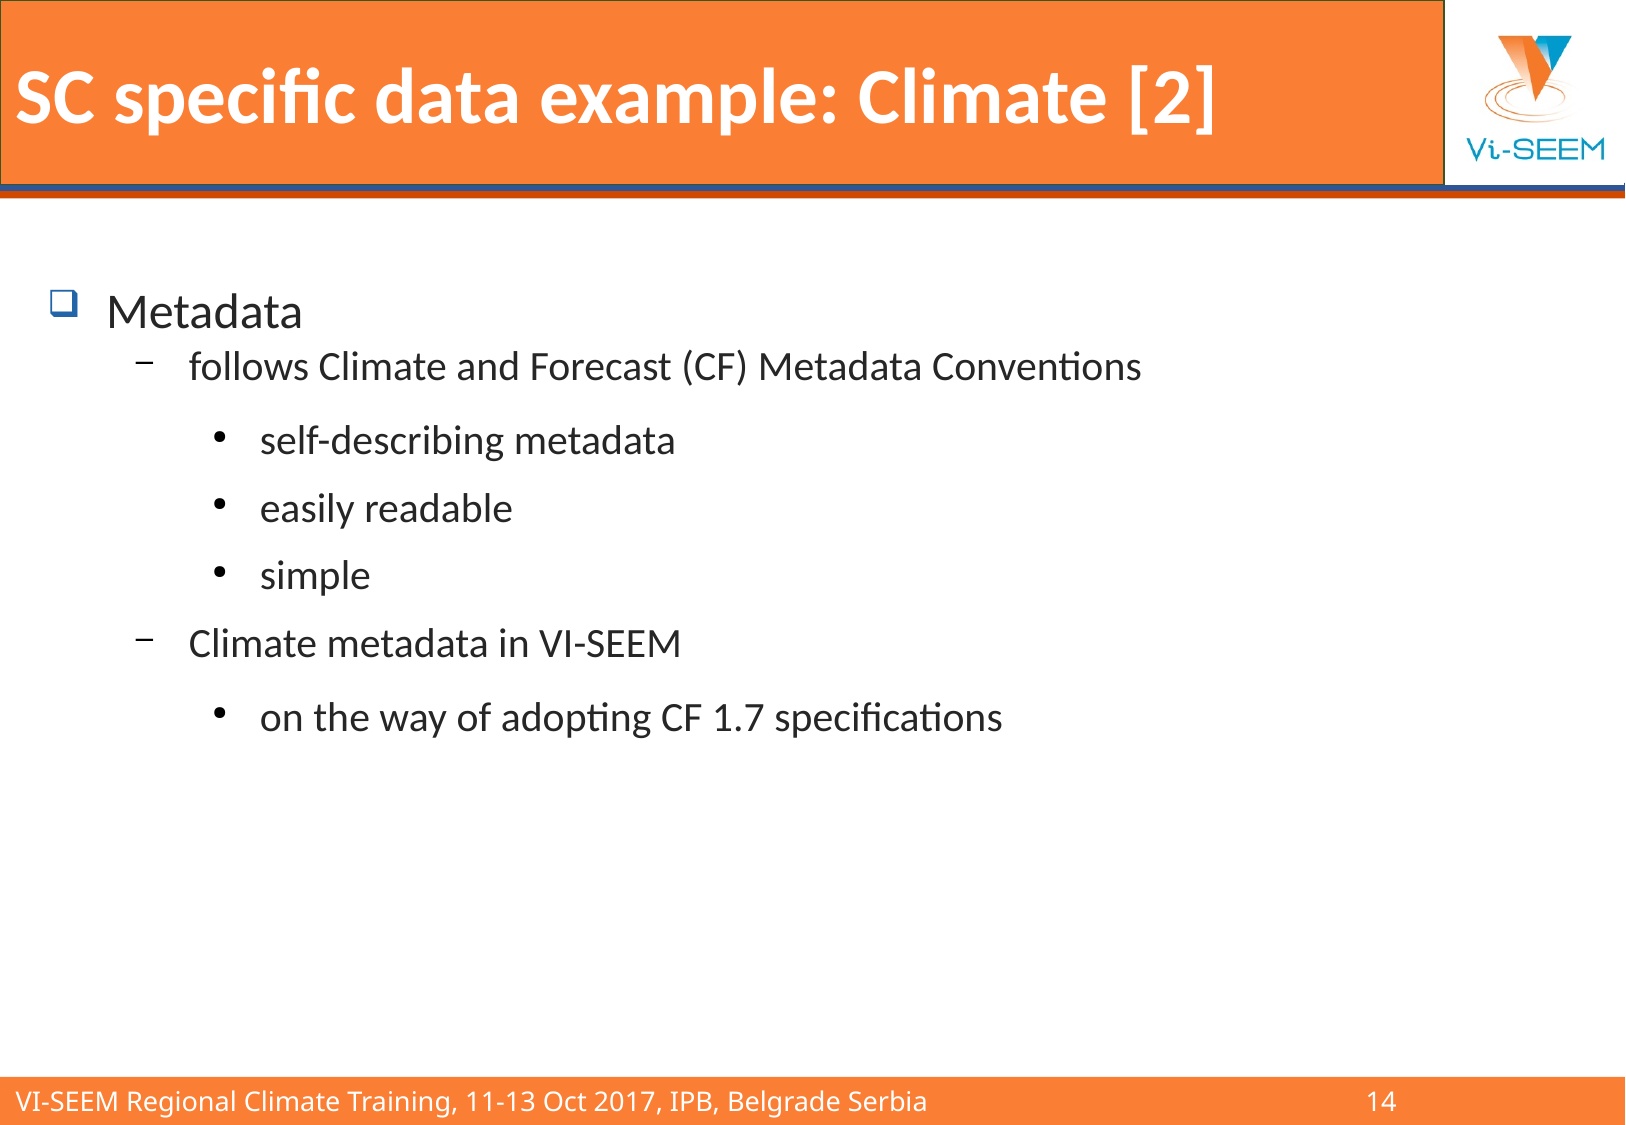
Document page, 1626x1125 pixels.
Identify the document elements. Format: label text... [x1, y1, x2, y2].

footer VI-SEEM Regional Climate Training, 11-13 Oct 2017, IPB, Belgrade Serbia <number> [0, 1076, 1625, 1125]
picture [1445, 0, 1624, 185]
title SC specific data example: Climate [2] [0, 0, 1445, 185]
list Metadata follows Climate and Forecast (CF) Metadata Conventions self-describing metadata easily readable simple Climate metadata in VI-SEEM on the way of adopting CF 1.7 specifications [31, 271, 1593, 1076]
